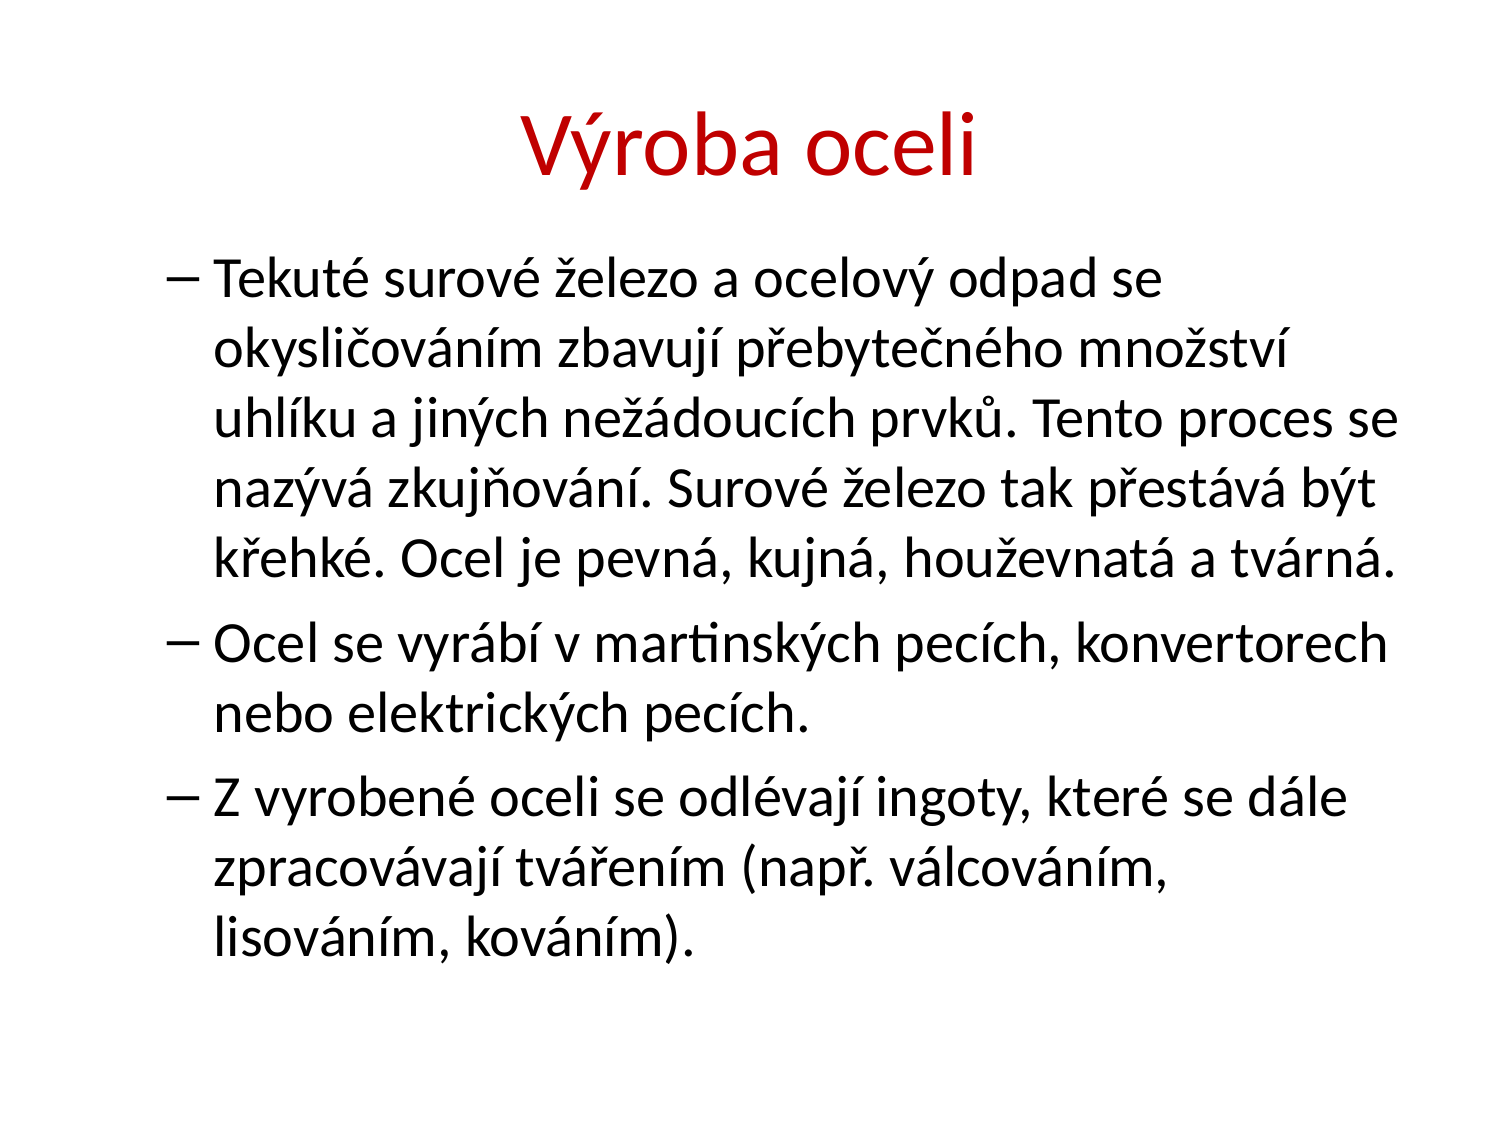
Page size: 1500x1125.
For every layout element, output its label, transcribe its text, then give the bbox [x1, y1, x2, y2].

list Tekuté surové železo a ocelový odpad se okysličováním zbavují přebytečného množství uhlíku a jiných nežádoucích prvků. Tento proces se nazývá zkujňování. Surové železo tak přestává být křehké. Ocel je pevná, kujná, houževnatá a tvárná. Ocel se vyrábí v martinských pecích, konvertorech nebo elektrických pecích. Z vyrobené oceli se odlévají ingoty, které se dále zpracovávají tvářením (např. válcováním, lisováním, kováním). [76, 231, 1427, 976]
title Výroba oceli [75, 45, 1426, 233]
